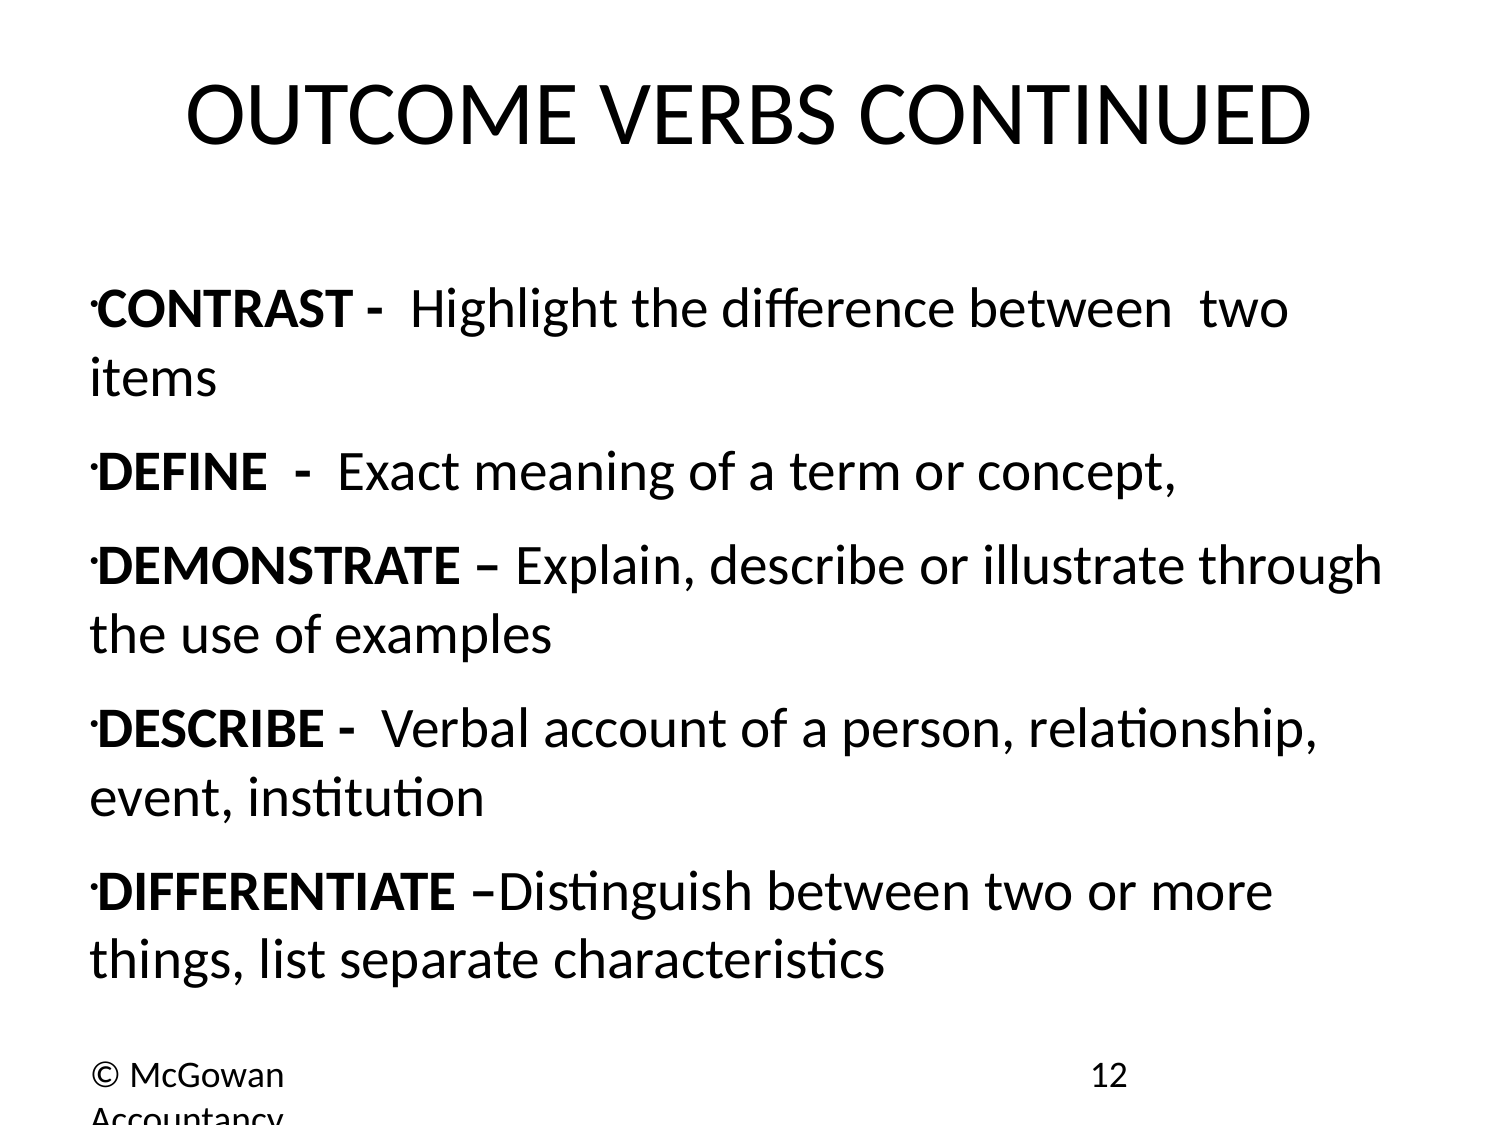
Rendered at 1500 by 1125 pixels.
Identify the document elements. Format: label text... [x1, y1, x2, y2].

title OUTCOME VERBS CONTINUED [75, 45, 1425, 233]
text_box [1074, 1042, 1425, 1103]
list CONTRAST - Highlight the difference between two items DEFINE - Exact meaning of a term or concept, DEMONSTRATE – Explain, describe or illustrate through the use of examples DESCRIBE - Verbal account of a person, relationship, event, institution DIFFERENTIATE –Distinguish between two or more things, list separate characteristics [75, 262, 1425, 1005]
text_box © McGowan Accountancy Services [75, 1042, 425, 1103]
